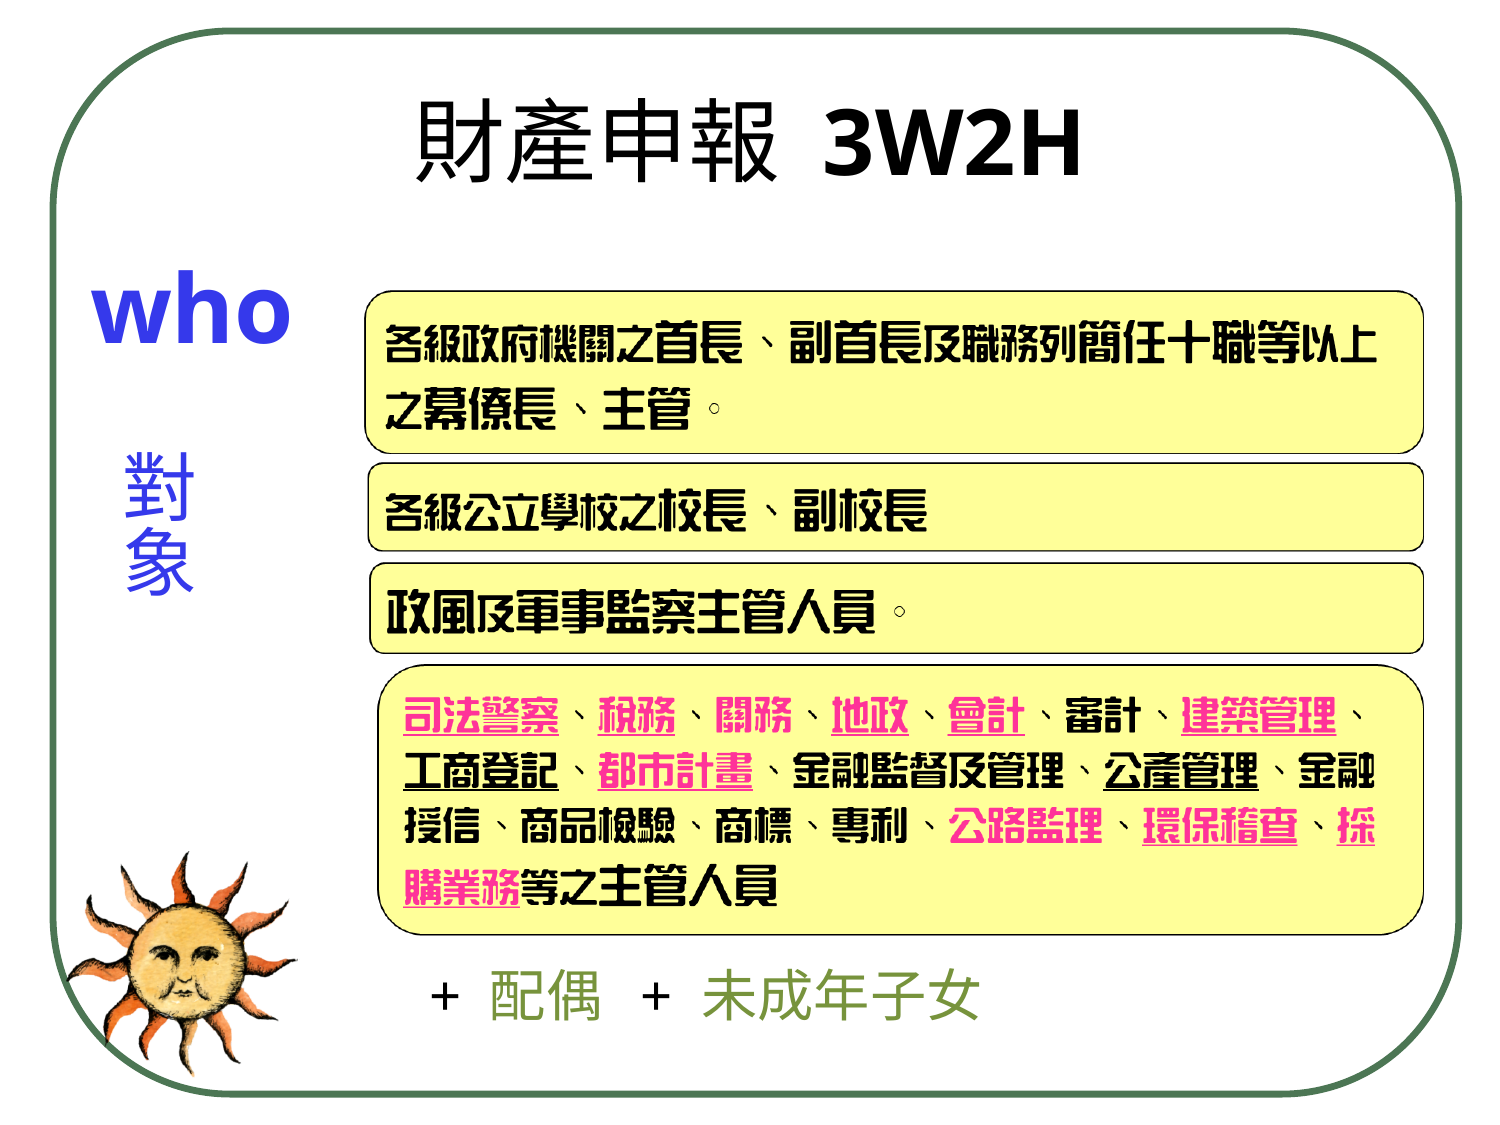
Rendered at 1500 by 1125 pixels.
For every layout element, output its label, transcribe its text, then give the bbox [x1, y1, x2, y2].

list who + 配偶 + 未成年子女 [75, 262, 1426, 1095]
picture [64, 848, 302, 1078]
text_box [53, 105, 1459, 1020]
title 財產申報 3W2H [75, 45, 1426, 233]
text_box [161, 30, 1351, 45]
picture [358, 290, 1424, 936]
text_box 對象 [88, 434, 210, 691]
